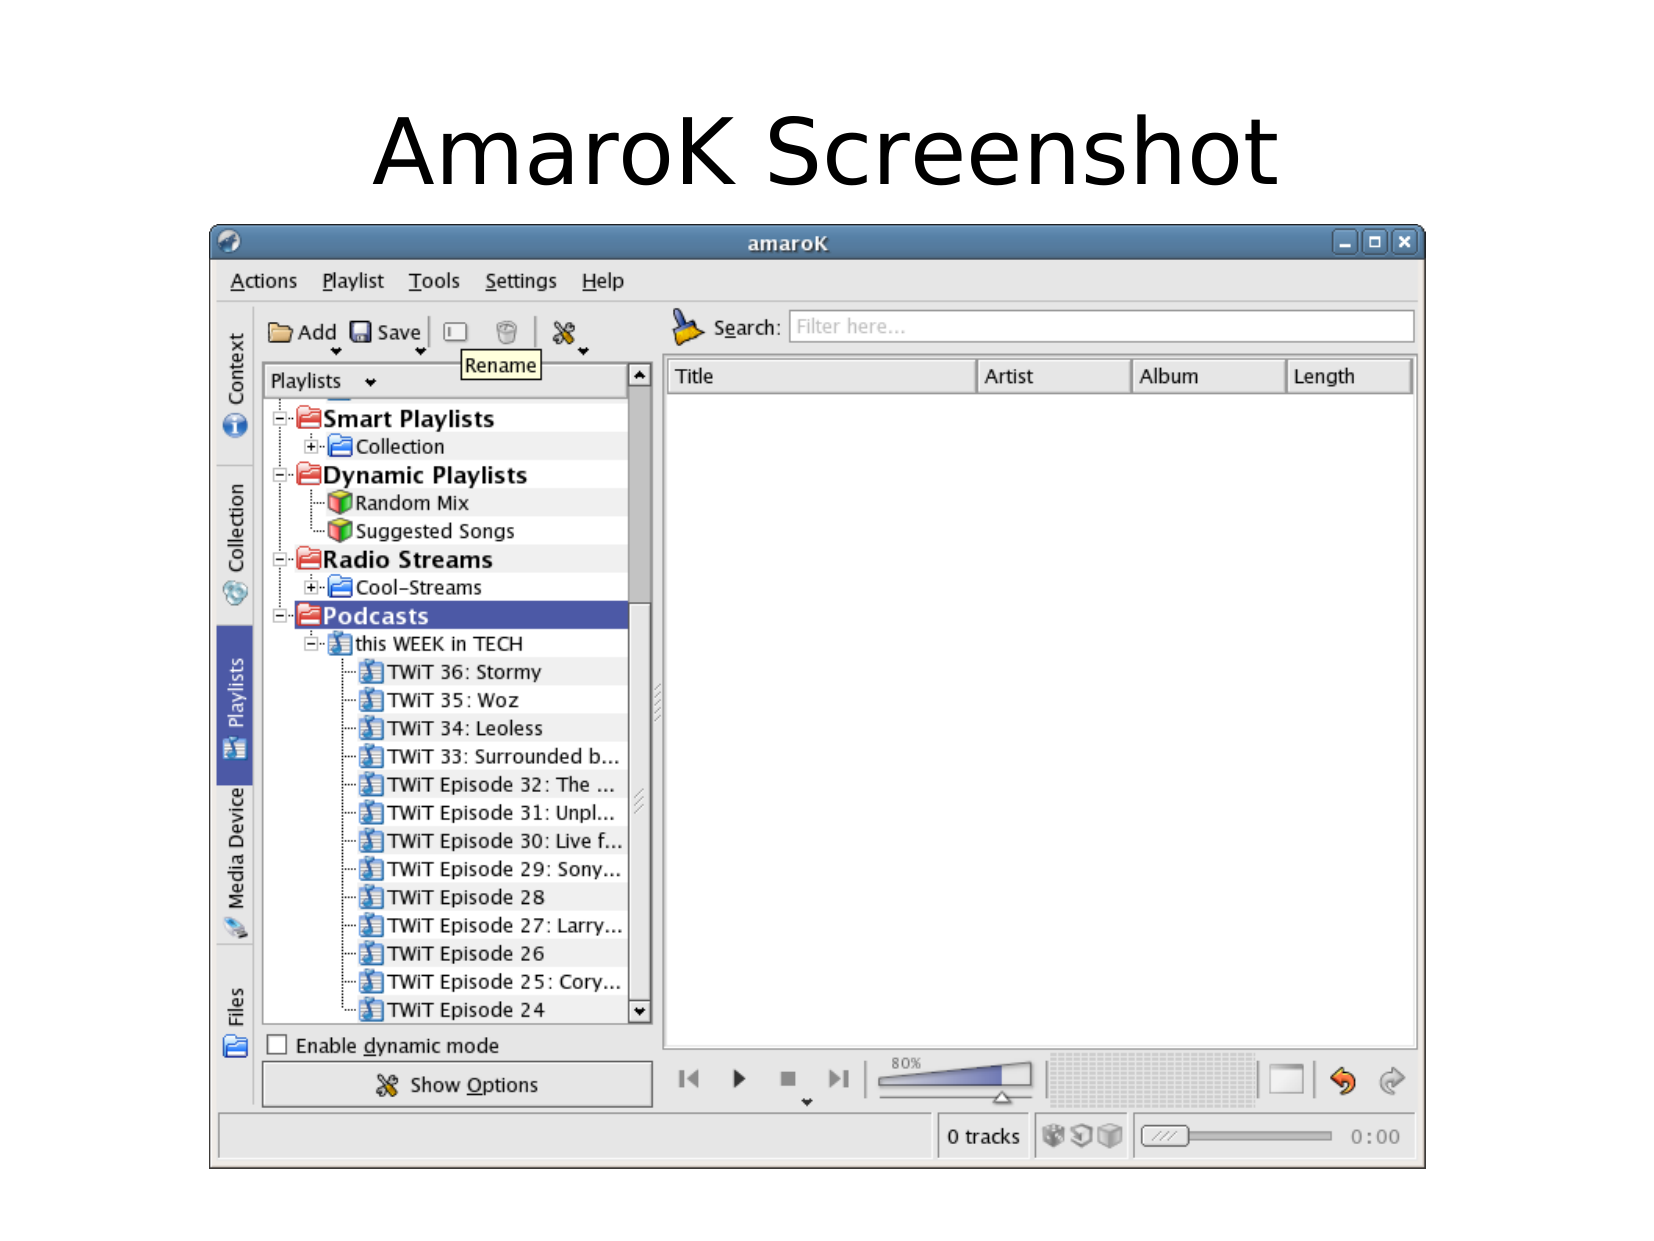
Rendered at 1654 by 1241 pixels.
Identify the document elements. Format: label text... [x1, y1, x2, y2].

picture [209, 224, 1426, 1169]
title AmaroK Screenshot [82, 49, 1571, 257]
